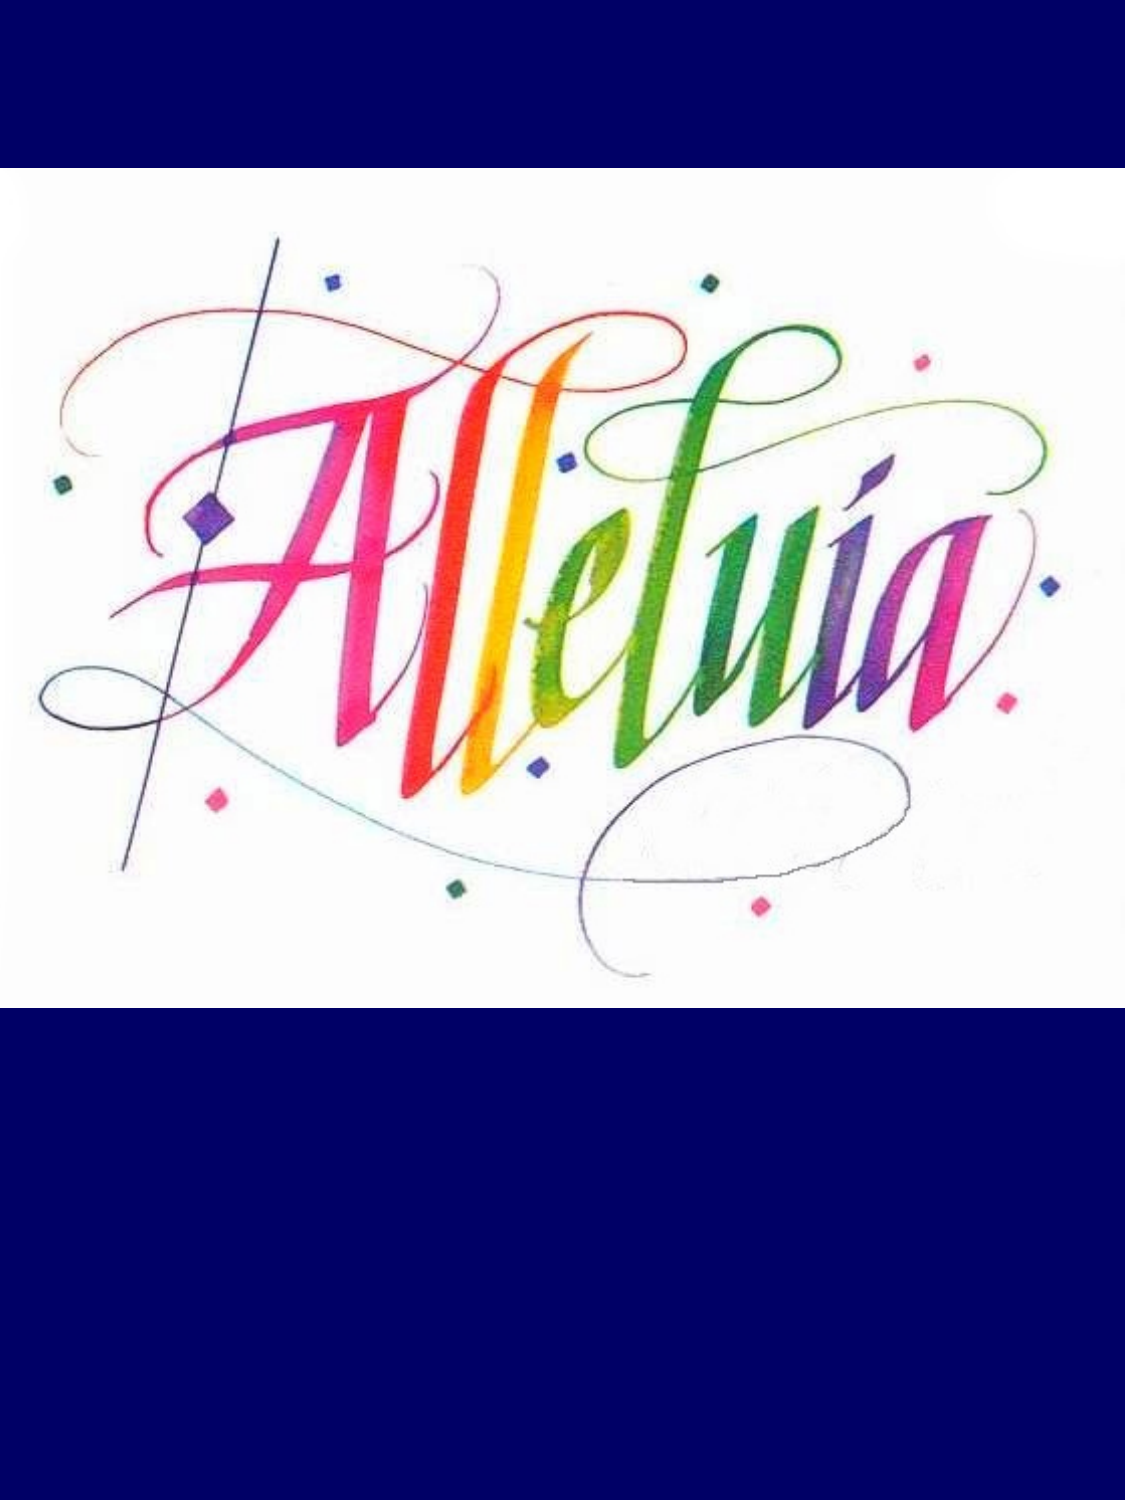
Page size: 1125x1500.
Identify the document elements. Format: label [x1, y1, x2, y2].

picture [0, 168, 1125, 1008]
